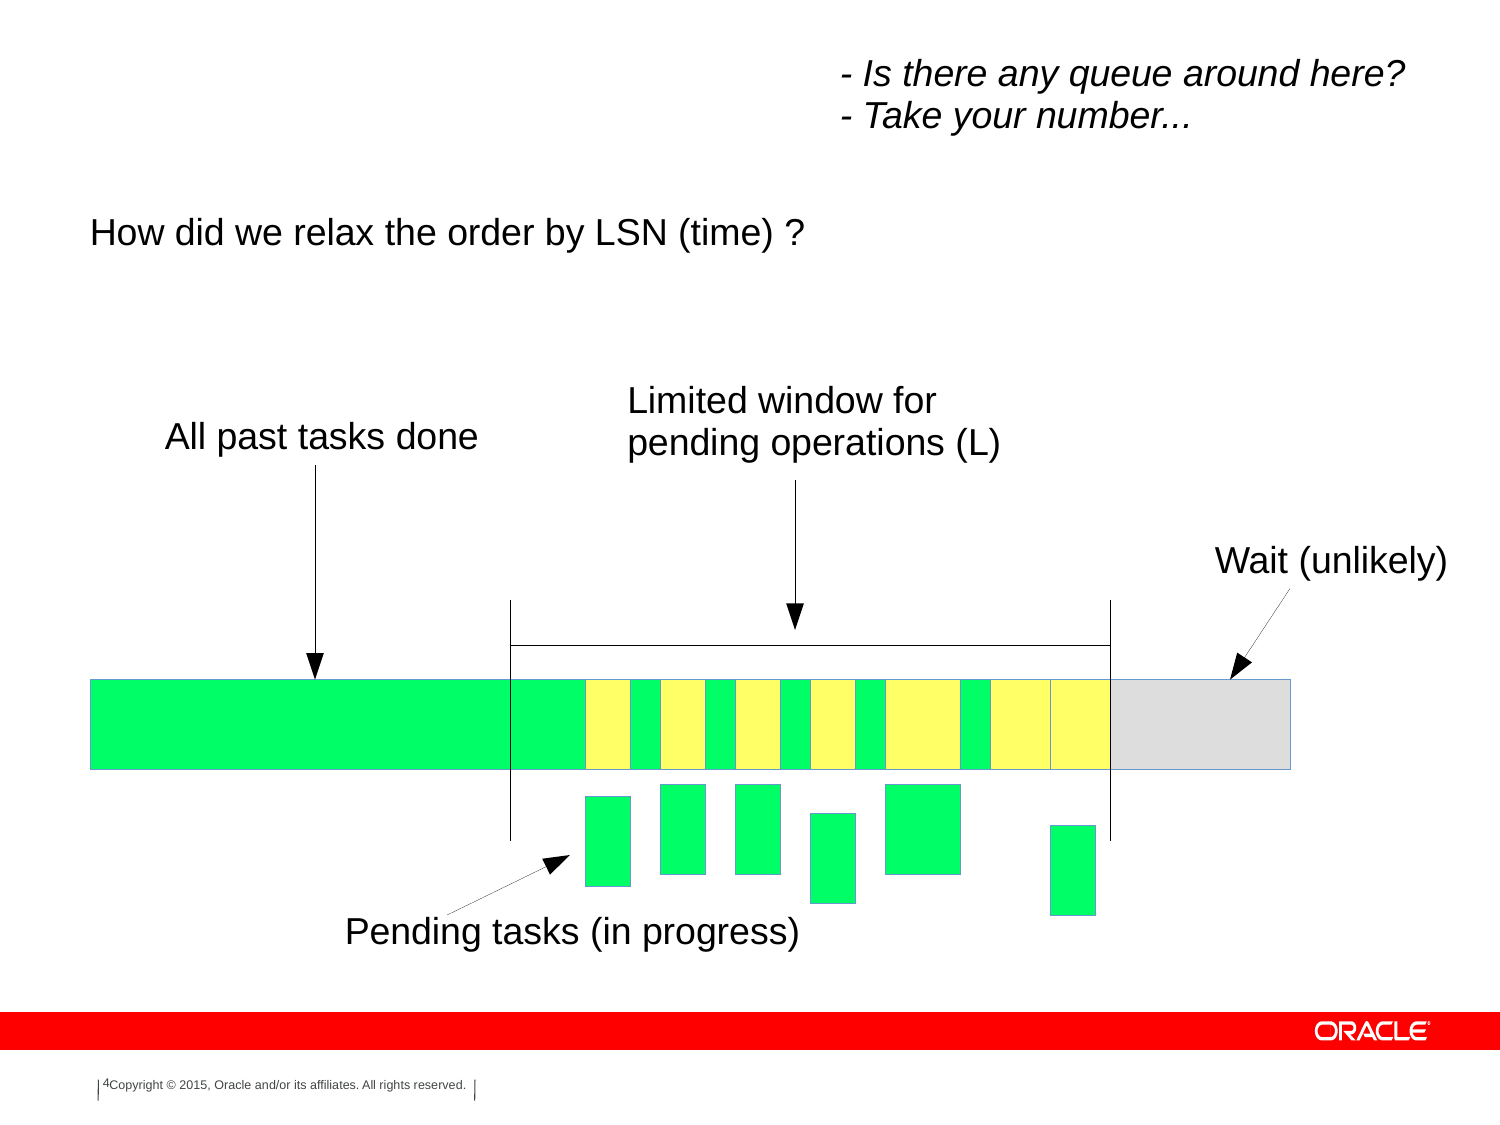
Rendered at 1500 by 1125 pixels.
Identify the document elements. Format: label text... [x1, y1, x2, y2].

text_box [585, 796, 631, 887]
text_box [810, 813, 856, 904]
picture [0, 1012, 1500, 1050]
text_box [90, 679, 510, 770]
text_box [1050, 825, 1096, 916]
text_box All past tasks done [150, 408, 494, 465]
text_box Limited window for pending operations (L) [612, 372, 1021, 472]
text_box Wait (unlikely) [1200, 531, 1464, 589]
text_box How did we relax the order by LSN (time) ? [75, 204, 1495, 345]
text_box [735, 784, 781, 875]
text_box [511, 679, 1110, 770]
text_box - Is there any queue around here? - Take your number... [825, 45, 1447, 144]
text_box Pending tasks (in progress) [330, 903, 816, 961]
text_box [660, 784, 706, 875]
text_box [885, 784, 961, 875]
text_box [1111, 679, 1291, 770]
